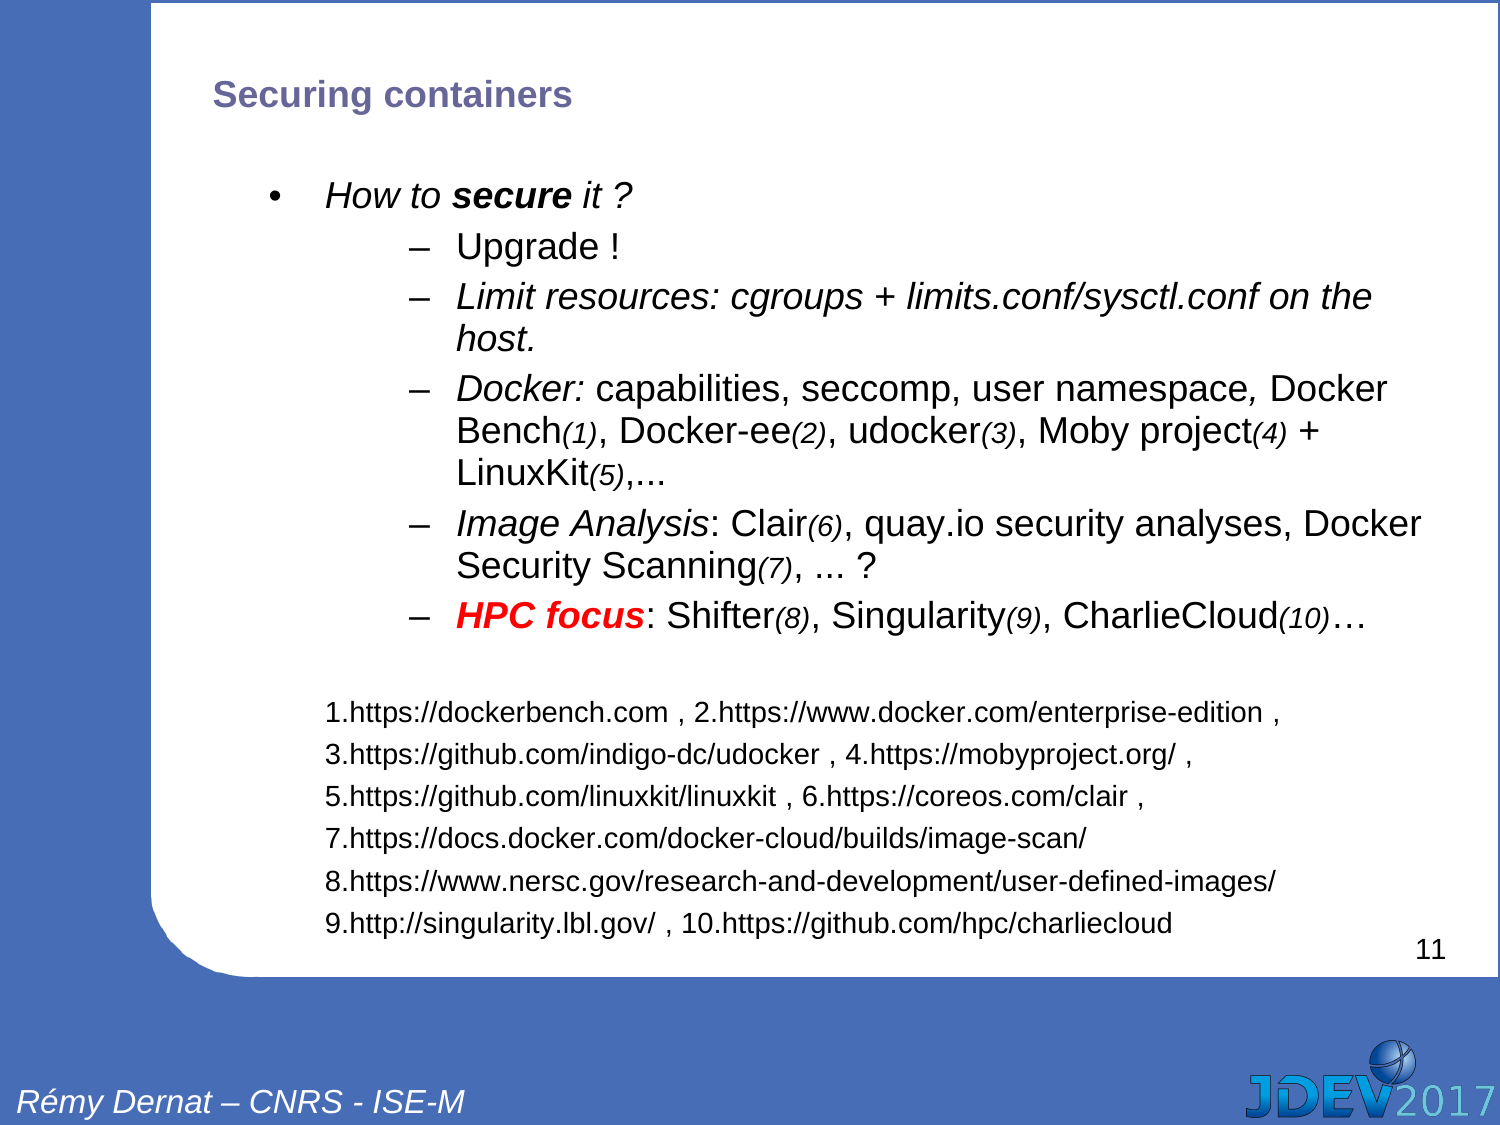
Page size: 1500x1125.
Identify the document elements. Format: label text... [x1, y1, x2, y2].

title Securing containers [212, 24, 1447, 164]
list How to secure it ? Upgrade ! Limit resources: cgroups + limits.conf/sysctl.conf on the host. Docker: capabilities, seccomp, user namespace, Docker Bench(1), Docker-ee(2), udocker(3), Moby project(4) + LinuxKit(5),... Image Analysis: Clair(6), quay.io security analyses, Docker Security Scanning(7), ... ? HPC focus: Shifter(8), Singularity(9), CharlieCloud(10)… 1.https://dockerbench.com , 2.https://www.docker.com/enterprise-edition , 3.https://github.com/indigo-dc/udocker , 4.https://mobyproject.org/ , 5.https://github.com/linuxkit/linuxkit , 6.https://coreos.com/clair , 7.https://docs.docker.com/docker-cloud/builds/image-scan/ 8.https://www.nersc.gov/research-and-development/user-defined-images/ 9.http://singularity.lbl.gov/ , 10.https://github.com/hpc/charliecloud [212, 174, 1448, 940]
text_box Rémy Dernat – CNRS - ISE-M [0, 1075, 488, 1125]
picture [0, 0, 1500, 1125]
